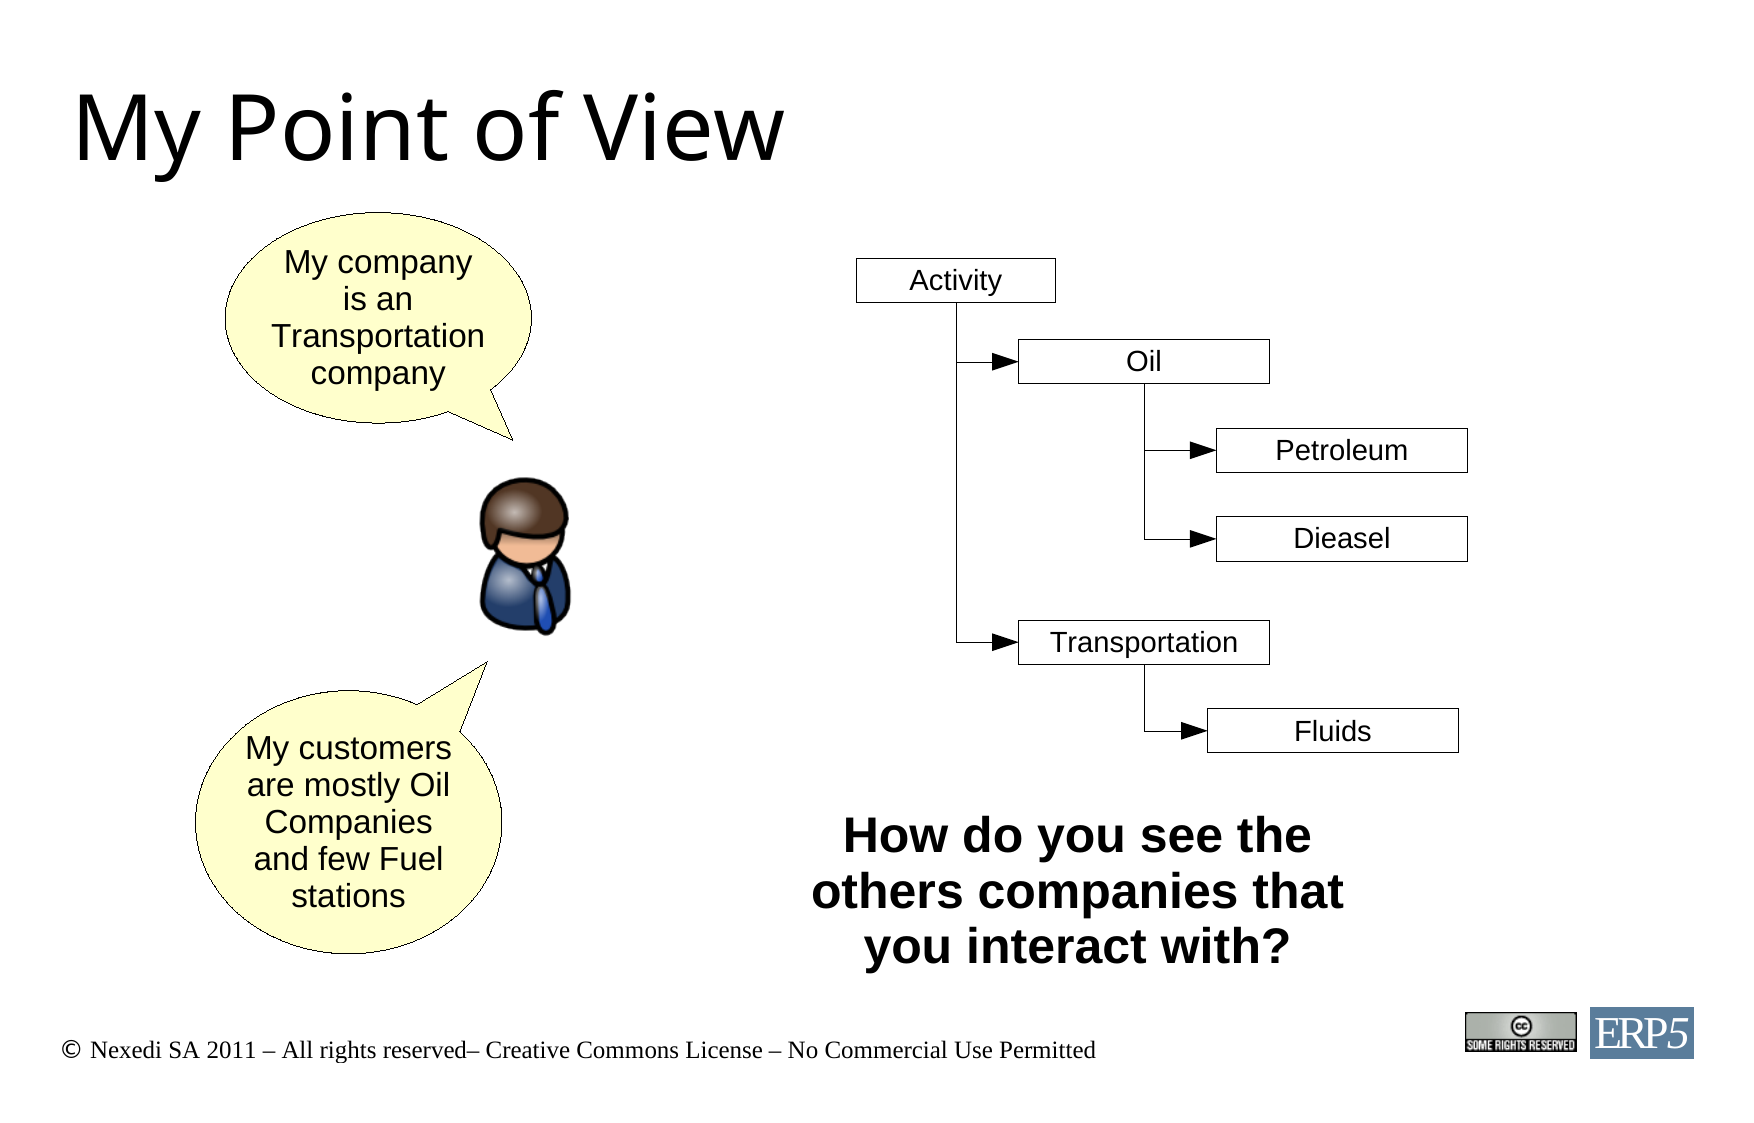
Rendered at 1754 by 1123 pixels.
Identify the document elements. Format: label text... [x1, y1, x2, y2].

text_box Oil [1018, 339, 1270, 384]
text_box My company is an Transportation company [225, 212, 532, 441]
picture [1465, 1012, 1577, 1052]
text_box Fluids [1207, 708, 1459, 753]
text_box How do you see the others companies that you interact with? [797, 807, 1359, 975]
text_box Activity [856, 258, 1056, 303]
text_box Transportation [1018, 620, 1270, 665]
picture [442, 472, 609, 639]
text_box My customers are mostly Oil Companies and few Fuel stations [195, 661, 502, 954]
title My Point of View [71, 63, 1707, 187]
text_box Petroleum [1216, 428, 1468, 473]
text_box Dieasel [1216, 516, 1468, 562]
